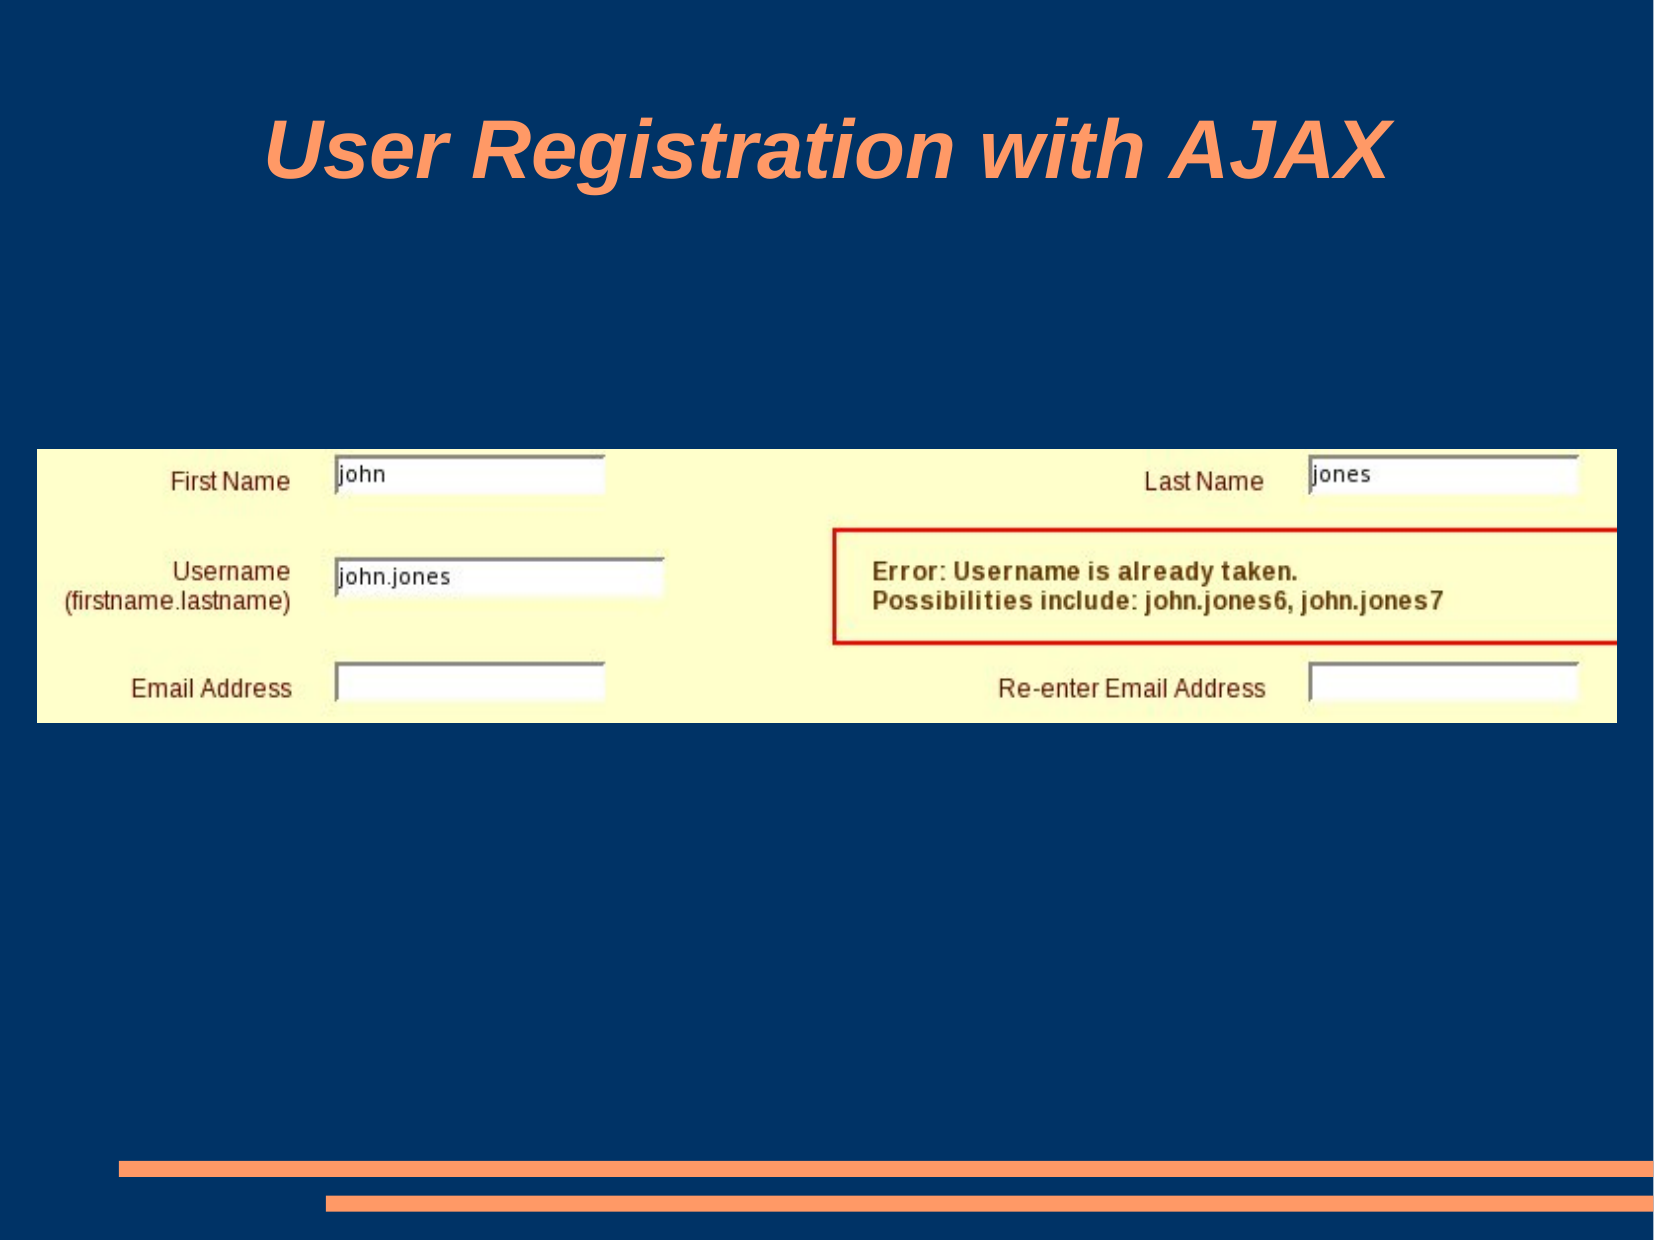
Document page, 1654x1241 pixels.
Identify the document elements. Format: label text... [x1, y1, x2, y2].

title User Registration with AJAX [121, 46, 1534, 254]
picture [37, 449, 1617, 723]
